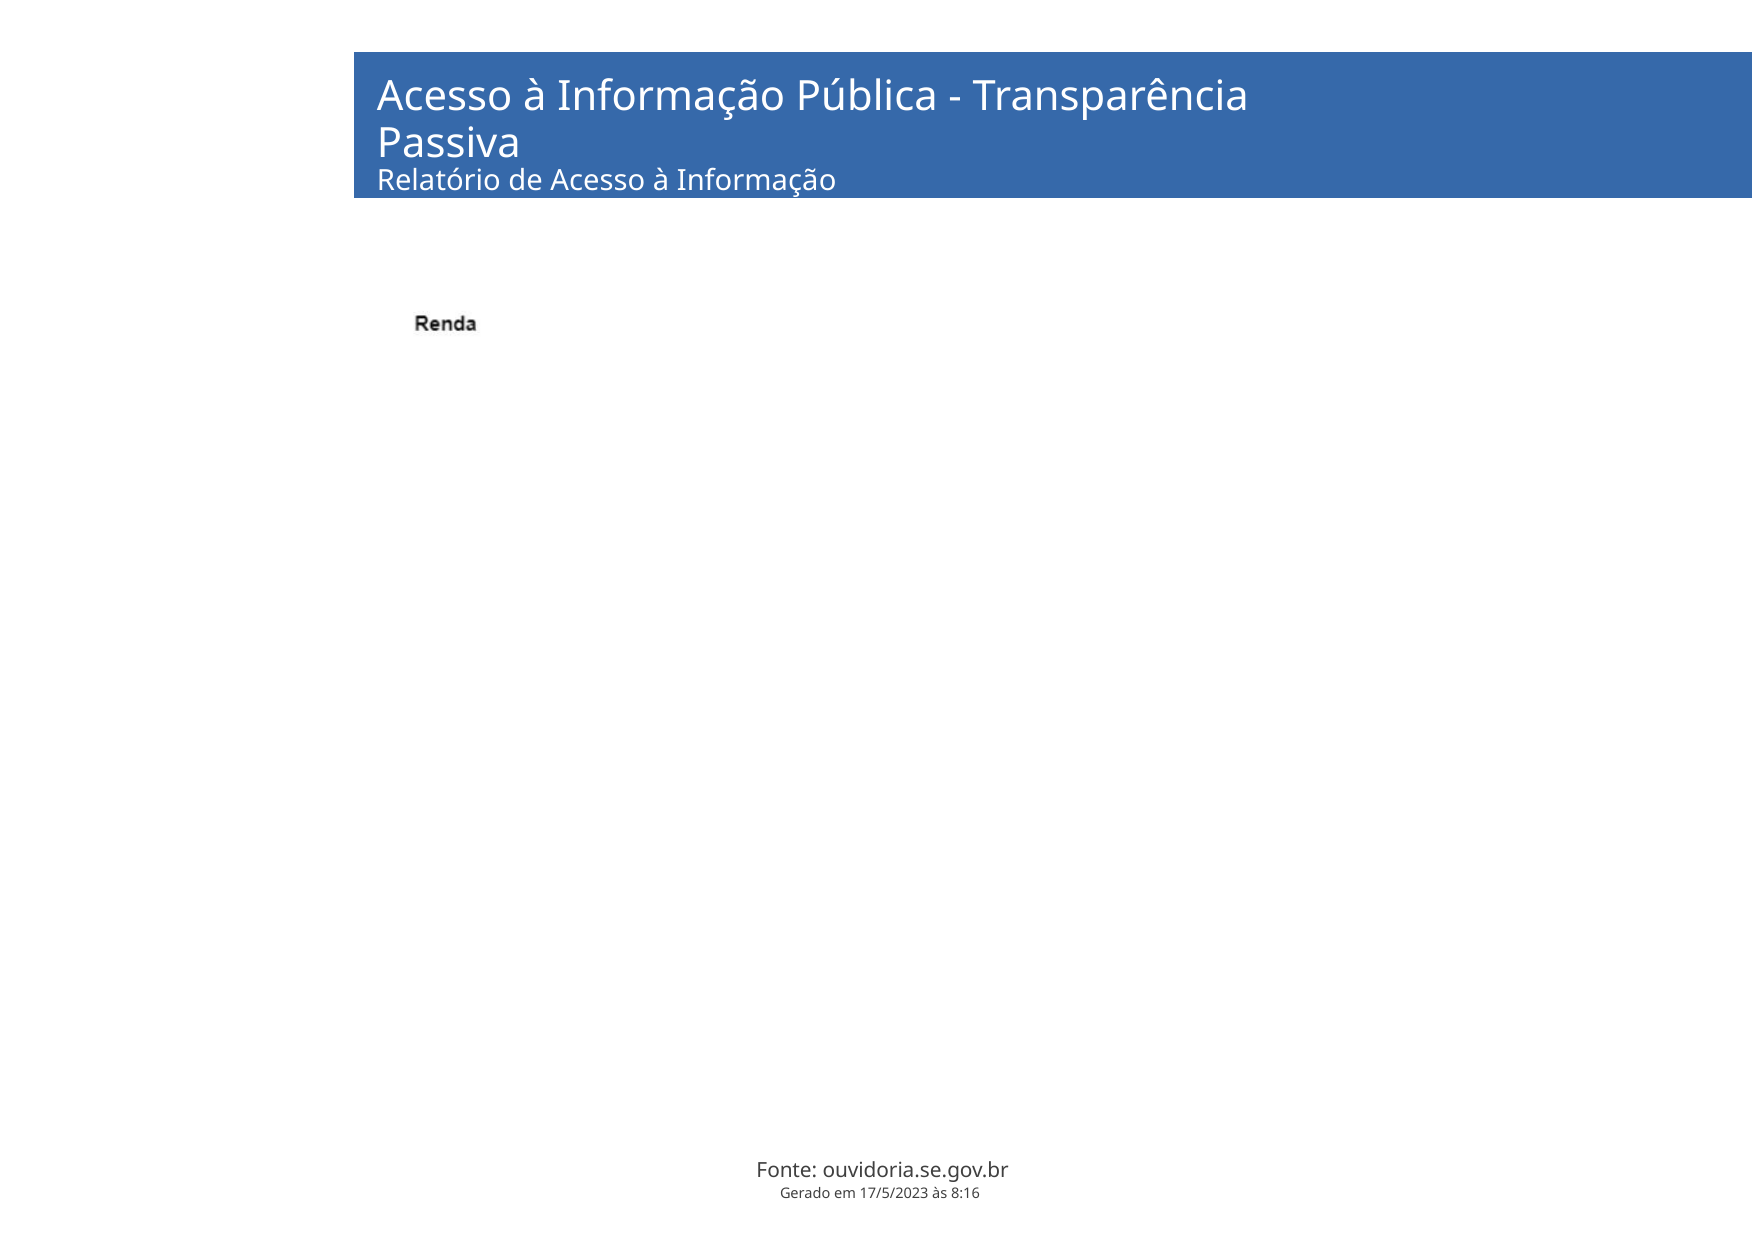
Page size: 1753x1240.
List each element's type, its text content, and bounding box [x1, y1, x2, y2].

text_box [354, 52, 1752, 198]
text_box Gerado em 17/5/2023 às 8:16 [780, 1184, 999, 1202]
text_box Fonte: ouvidoria.se.gov.br [756, 1158, 1023, 1182]
text_box [155, 211, 1599, 1028]
text_box Acesso à Informação Pública - Transparência Passiva Relatório de Acesso à Informação SETURAbril a Abril de 2023 [376, 72, 1403, 228]
